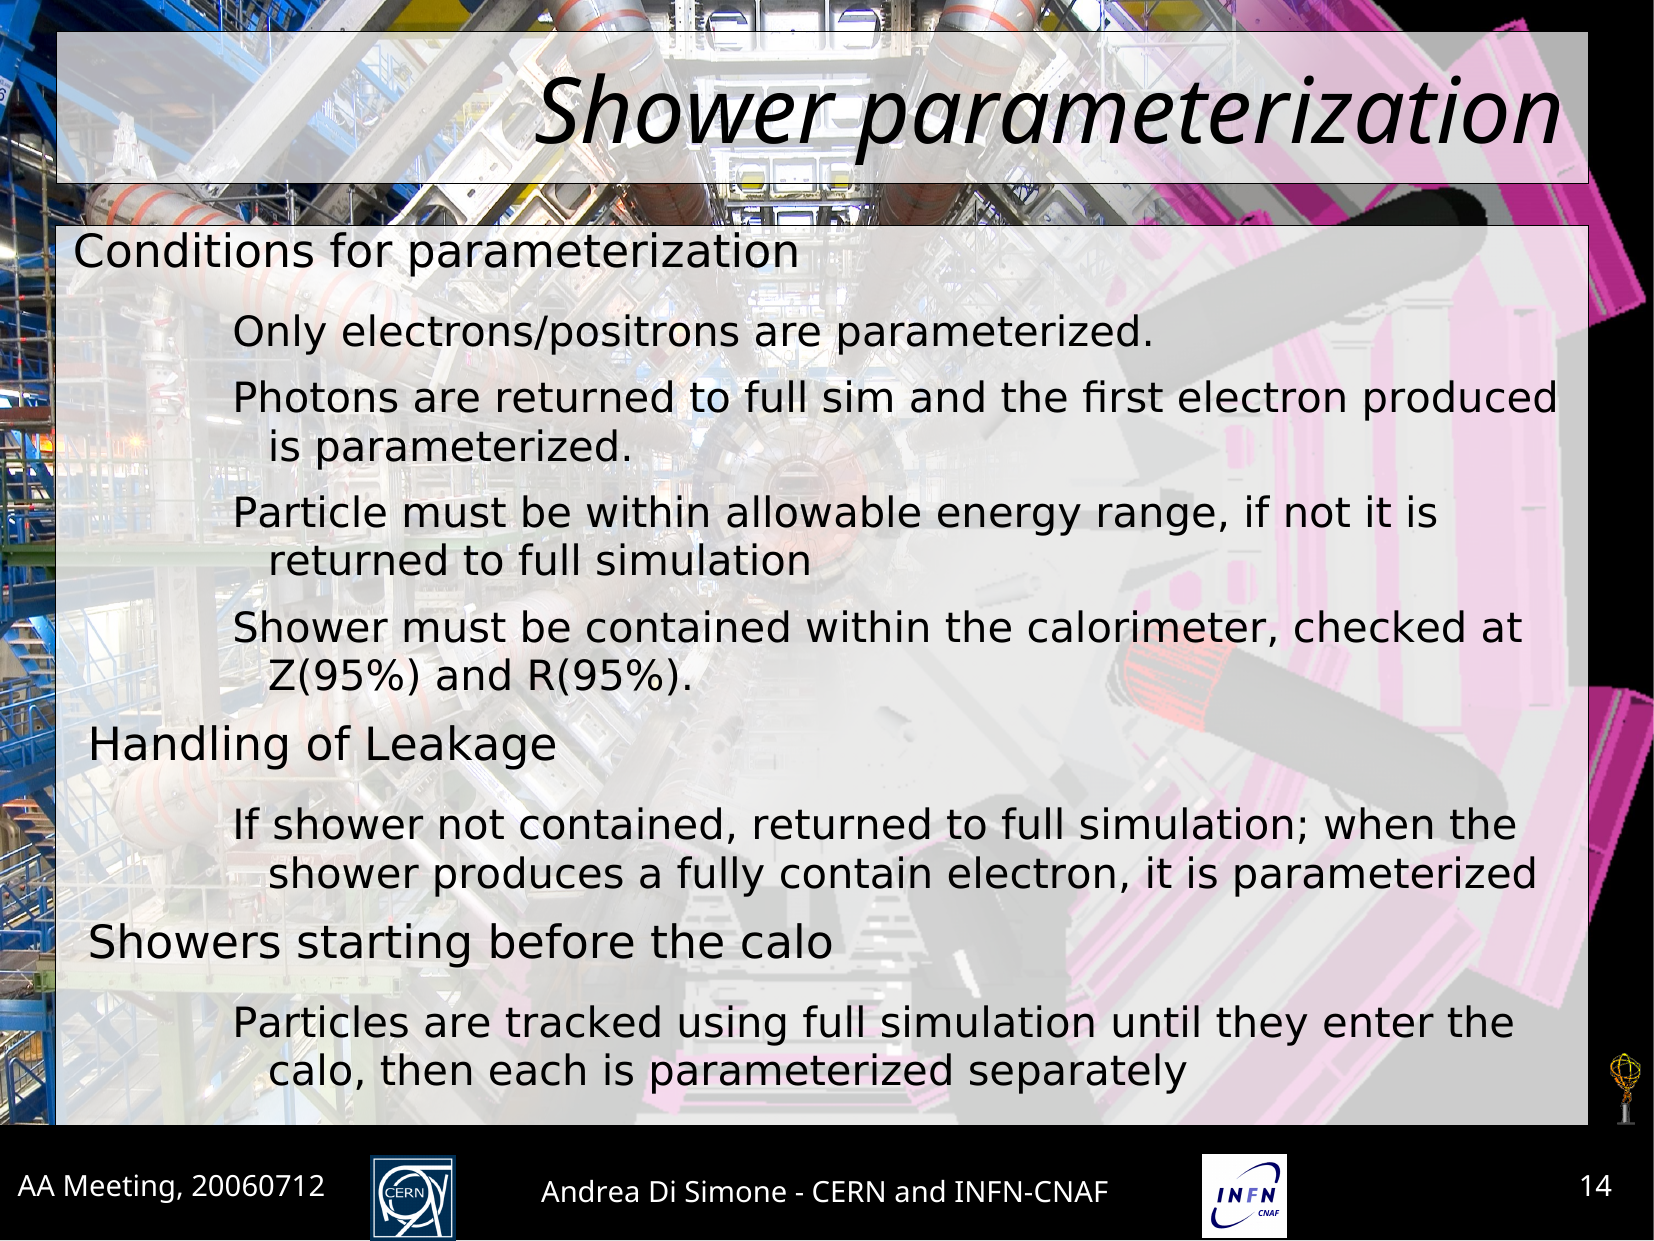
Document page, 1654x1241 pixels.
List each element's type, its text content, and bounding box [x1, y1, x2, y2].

picture [370, 1155, 456, 1241]
list Conditions for parameterization Only electrons/positrons are parameterized. Photons are returned to full sim and the first electron produced is parameterized. Particle must be within allowable energy range, if not it is returned to full simulation Shower must be contained within the calorimeter, checked at Z(95%) and R(95%). Handling of Leakage If shower not contained, returned to full simulation; when the shower produces a fully contain electron, it is parameterized Showers starting before the calo Particles are tracked using full simulation until they enter the calo, then each is parameterized separately [55, 225, 1589, 1126]
title Shower parameterization [56, 31, 1589, 184]
picture [1202, 1154, 1287, 1238]
picture [0, 0, 1654, 1125]
